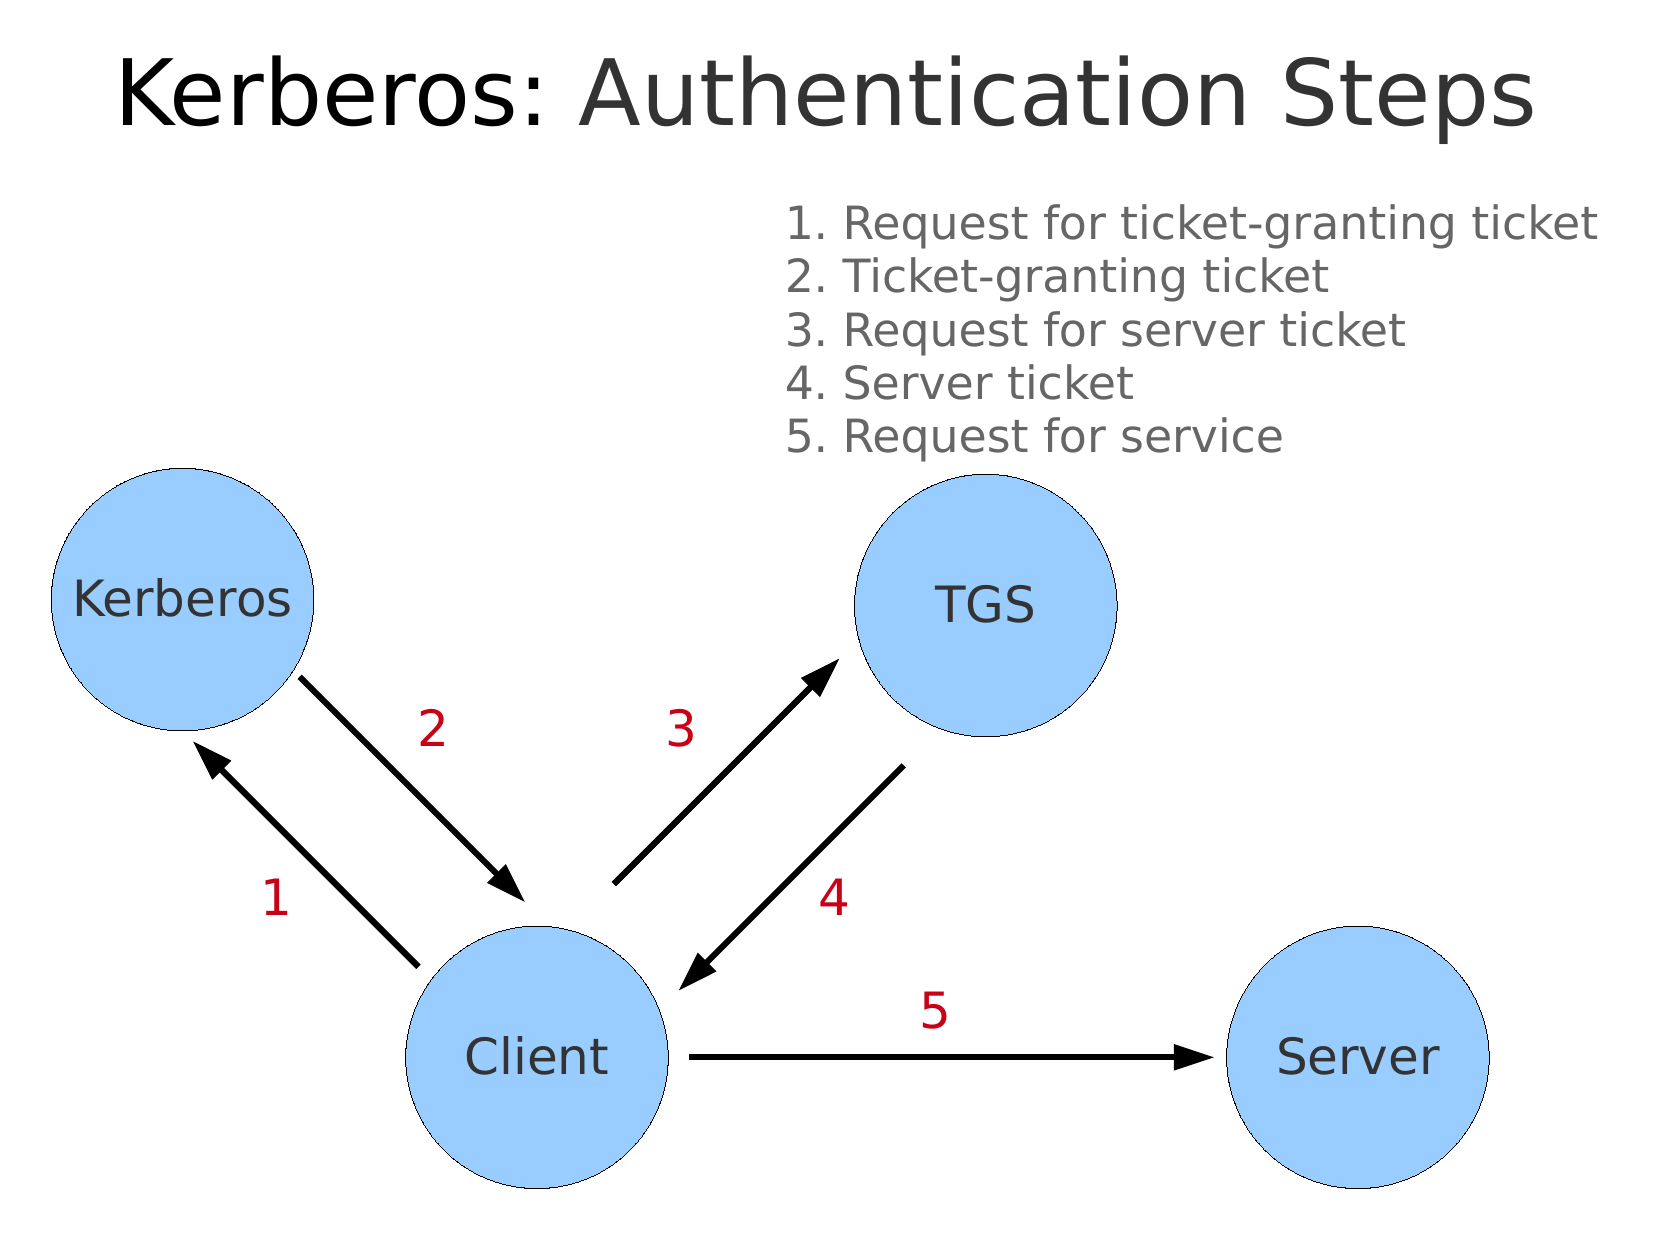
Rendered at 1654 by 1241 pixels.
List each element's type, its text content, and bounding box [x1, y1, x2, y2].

text_box 5 [904, 974, 966, 1048]
text_box 3 [650, 692, 712, 766]
text_box 2 [402, 692, 464, 766]
text_box Client [405, 926, 669, 1189]
text_box TGS [854, 474, 1118, 737]
text_box Server [1226, 926, 1490, 1189]
text_box 1. Request for ticket-granting ticket 2. Ticket-granting ticket 3. Request for server ticket 4. Server ticket 5. Request for service [769, 189, 1614, 471]
text_box 4 [804, 861, 866, 935]
title Kerberos: Authentication Steps [82, 0, 1571, 198]
text_box 1 [245, 861, 307, 935]
text_box Kerberos [51, 468, 314, 731]
